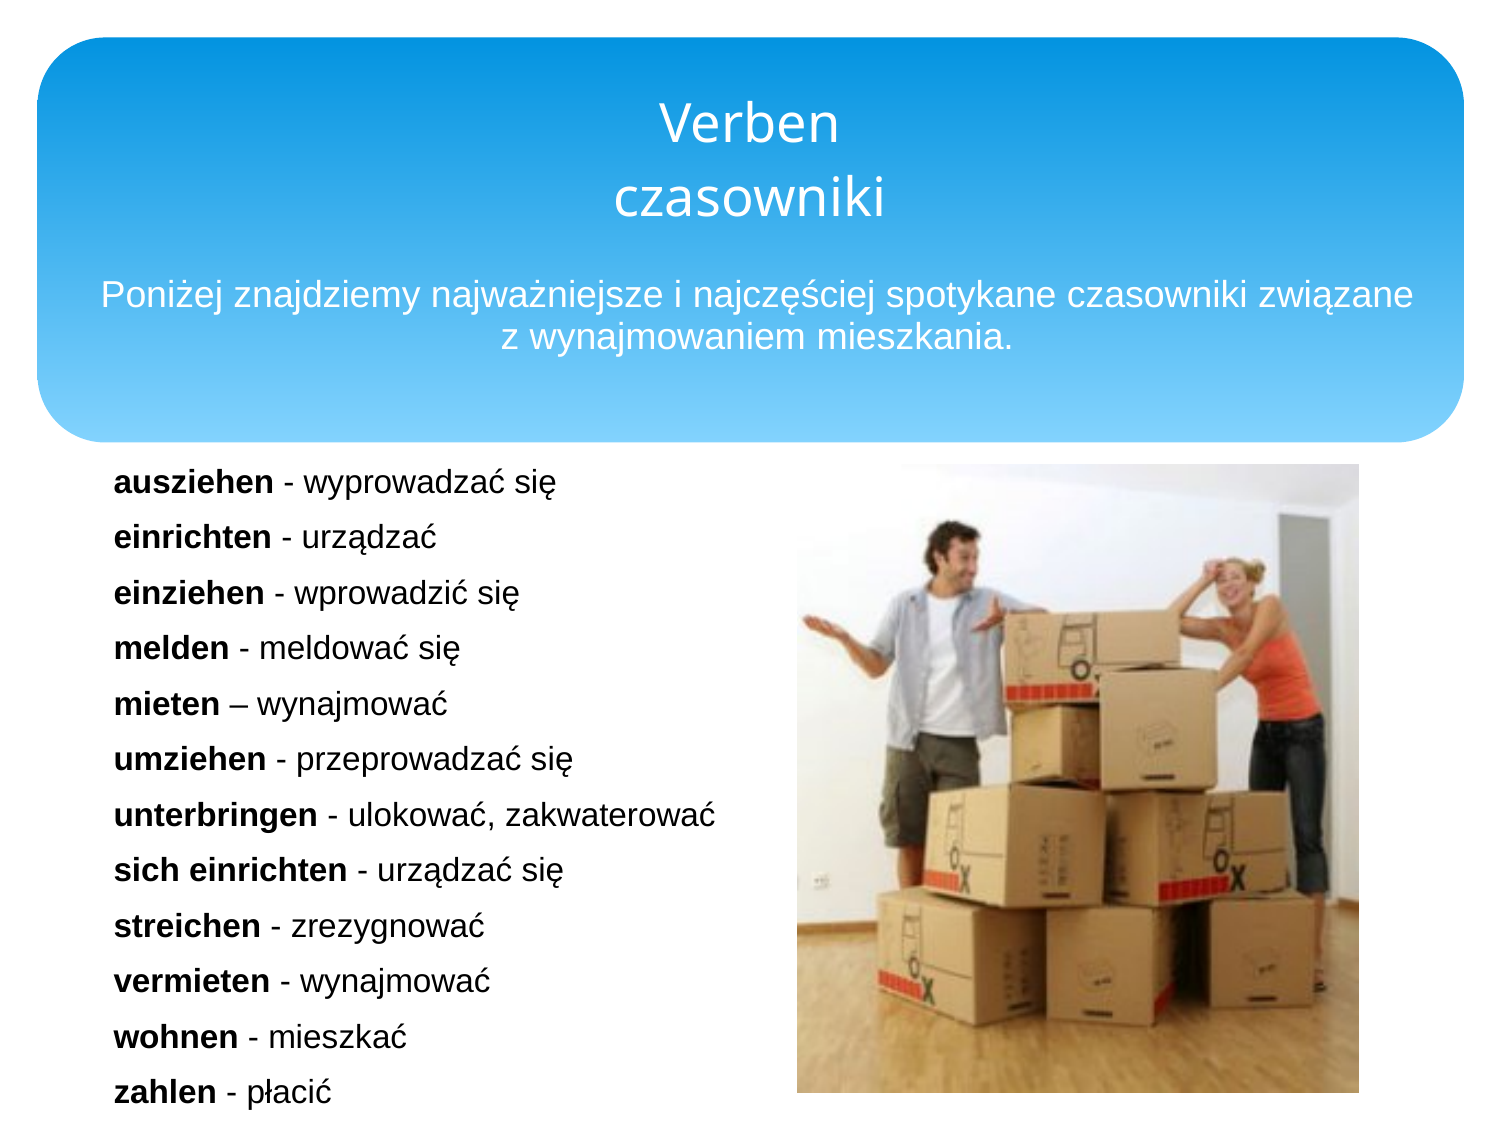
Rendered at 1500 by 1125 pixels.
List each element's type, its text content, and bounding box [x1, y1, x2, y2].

picture [797, 464, 1359, 1093]
title Verben czasowniki [75, 62, 1425, 254]
subtitle ausziehen - wyprowadzać się einrichten - urządzać einziehen - wprowadzić się melden - meldować się mieten – wynajmować umziehen - przeprowadzać się unterbringen - ulokować, zakwaterować sich einrichten - urządzać się streichen - zrezygnować vermieten - wynajmować wohnen - mieszkać zahlen - płacić [113, 442, 1329, 1113]
text_box Poniżej znajdziemy najważniejsze i najczęściej spotykane czasowniki związane z wynajmowaniem mieszkania. [85, 265, 1426, 365]
